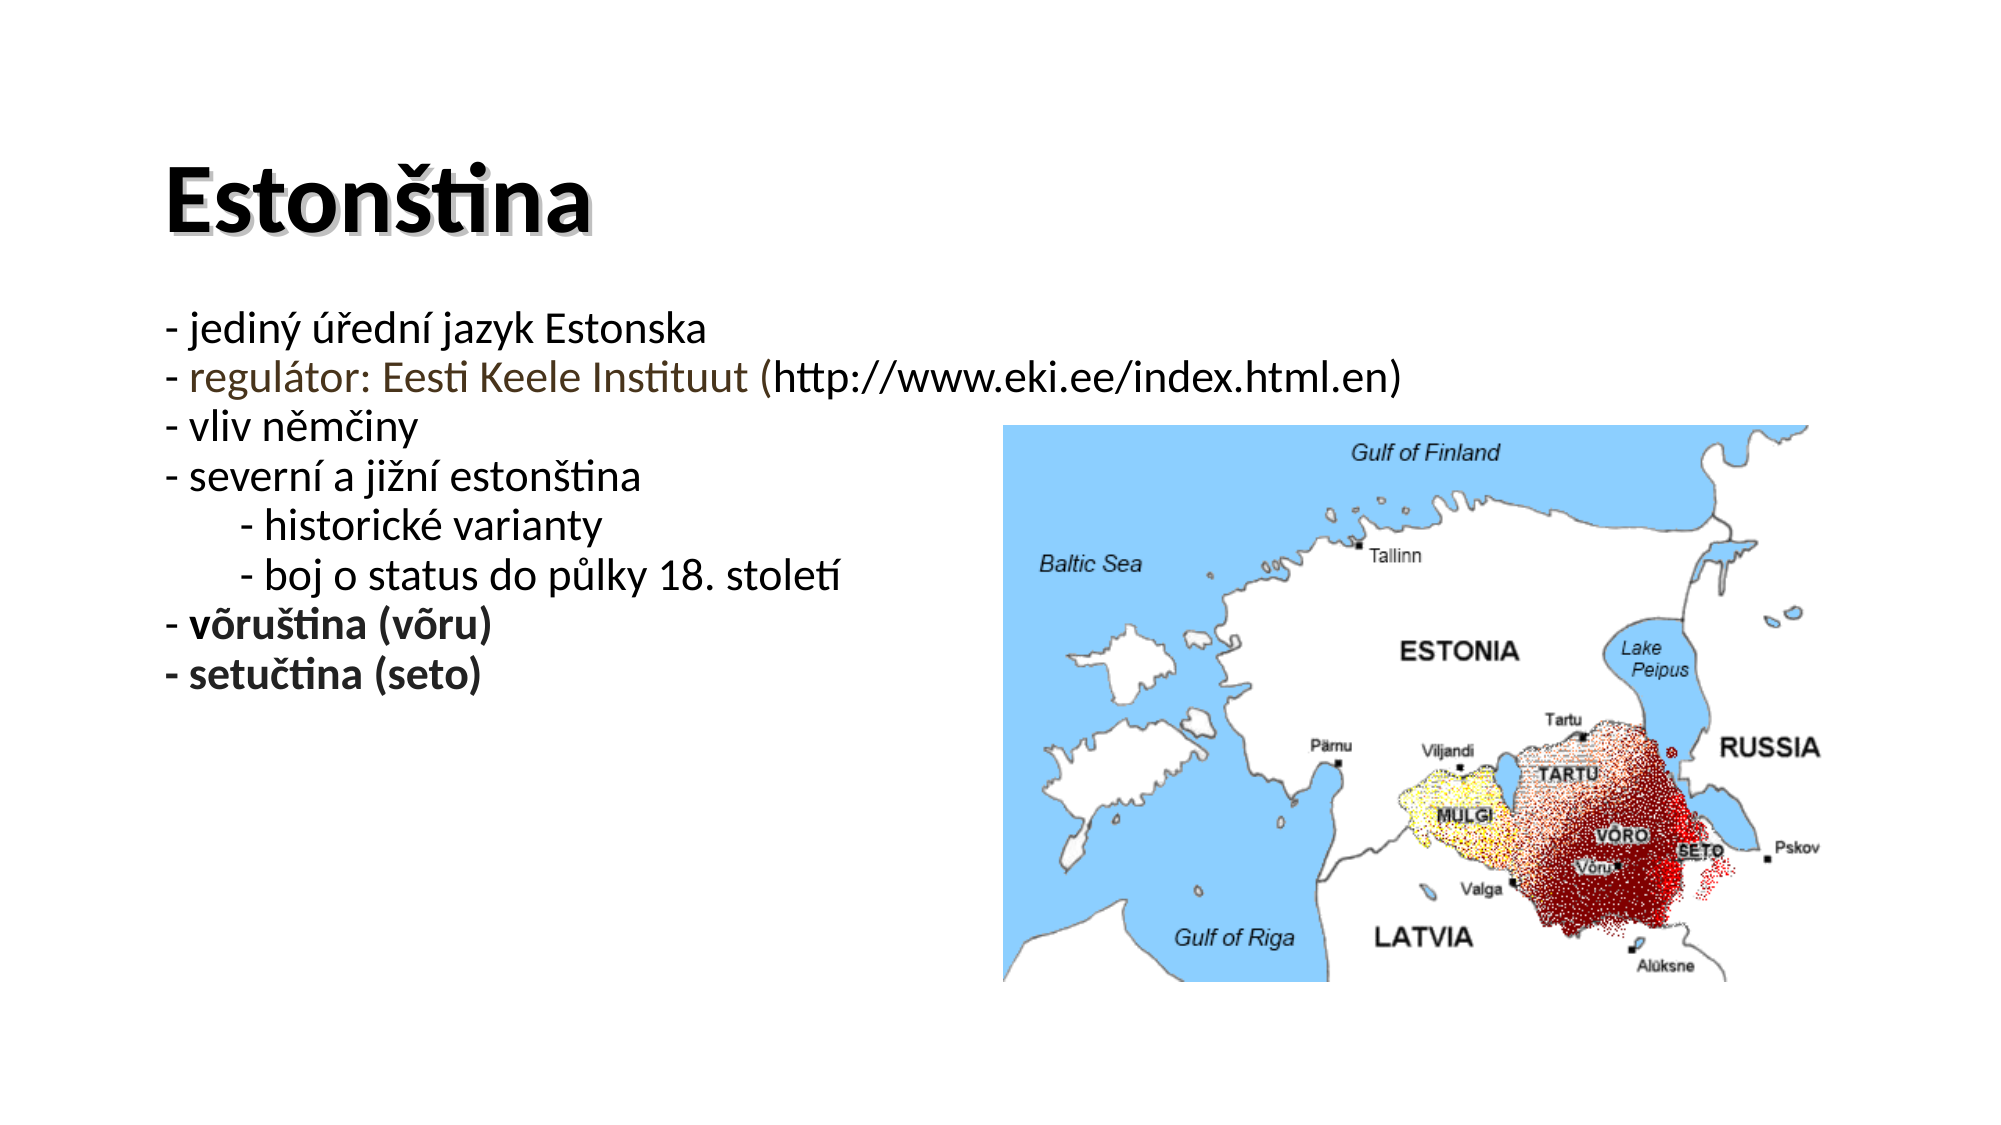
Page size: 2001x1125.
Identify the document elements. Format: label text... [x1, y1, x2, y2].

picture [1003, 425, 1834, 982]
title Estonština - jediný úřední jazyk Estonska - regulátor: Eesti Keele Instituut (http://www.eki.ee/index.html.en) - vliv němčiny - severní a jižní estonština - historické varianty - boj o status do půlky 18. století - võruština (võru) - setučtina (seto) [164, 129, 1890, 1125]
